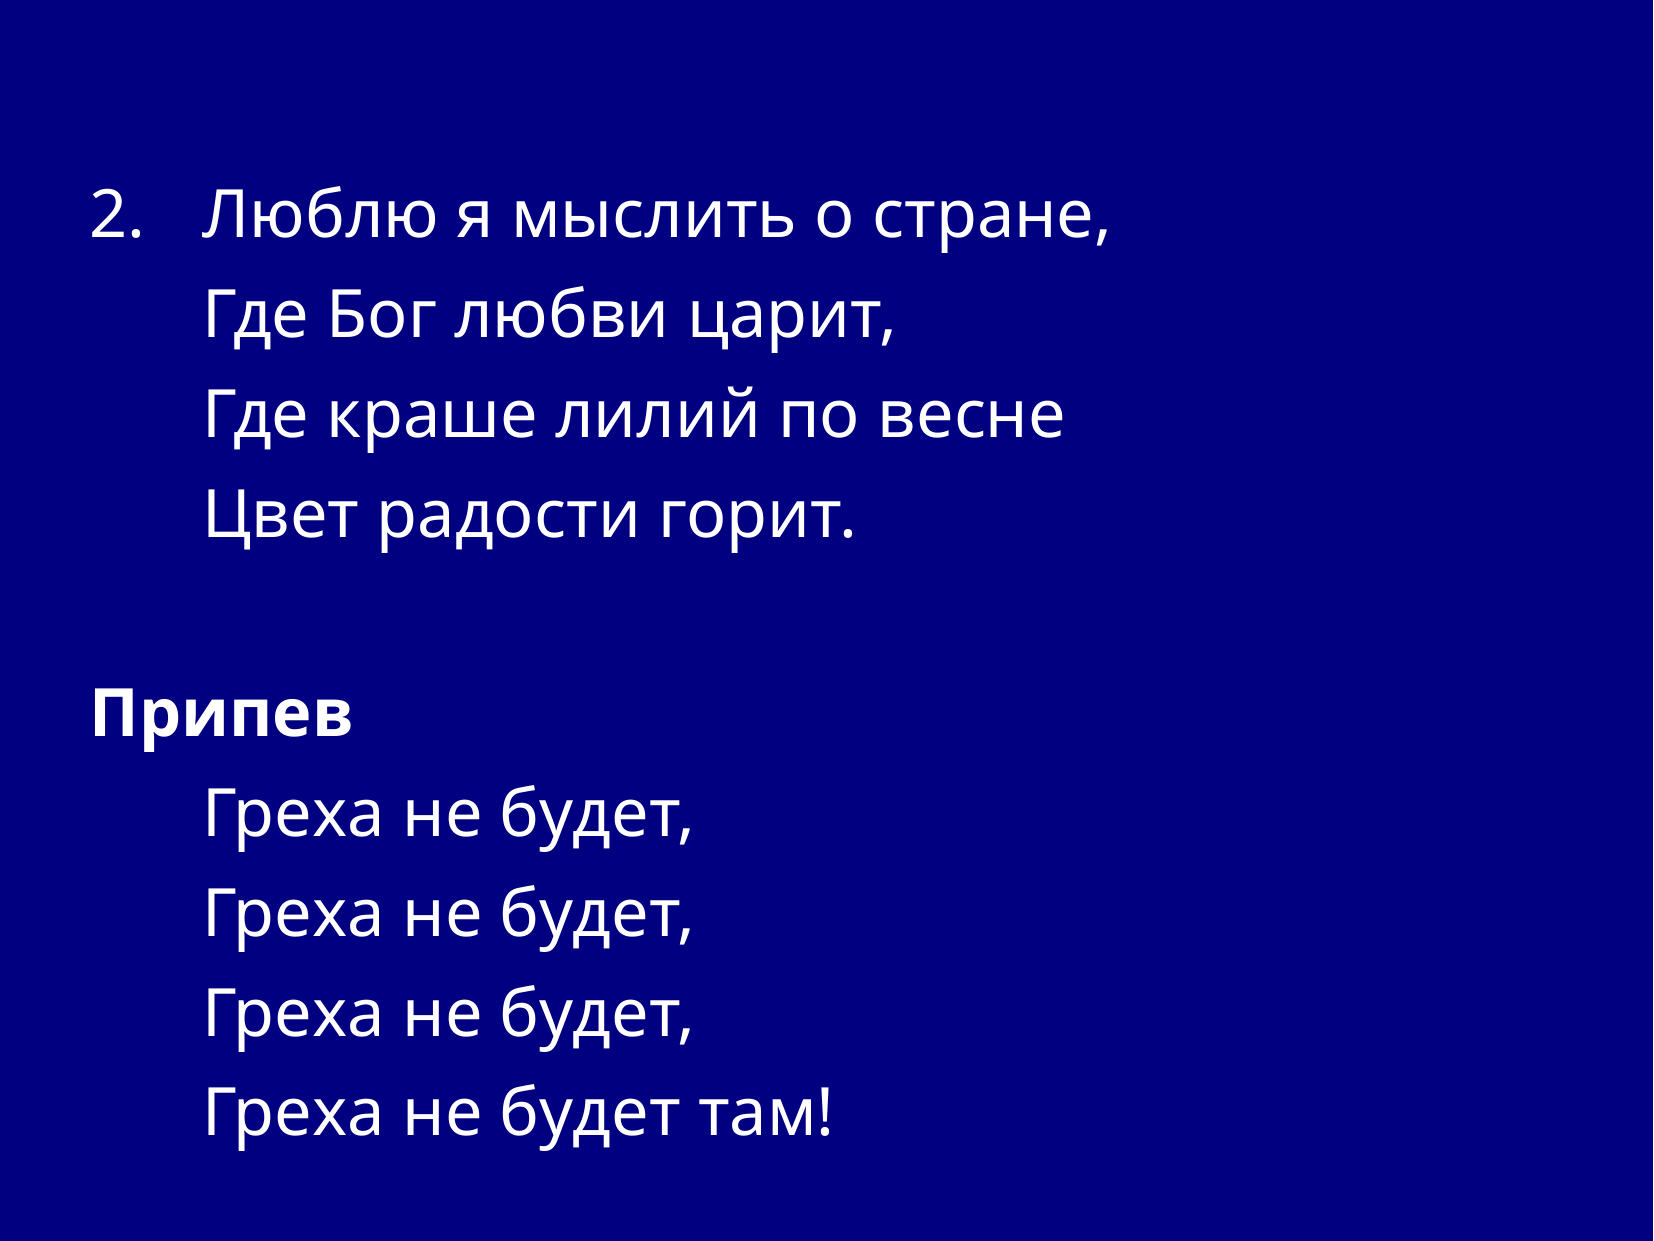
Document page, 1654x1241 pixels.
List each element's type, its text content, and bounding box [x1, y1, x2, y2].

text_box 2. Люблю я мыслить о стране, Где Бог любви царит, Где краше лилий по весне Цвет радости горит. Припев Греха не будет, Греха не будет, Греха не будет, Греха не будет там! [75, 150, 1576, 1163]
